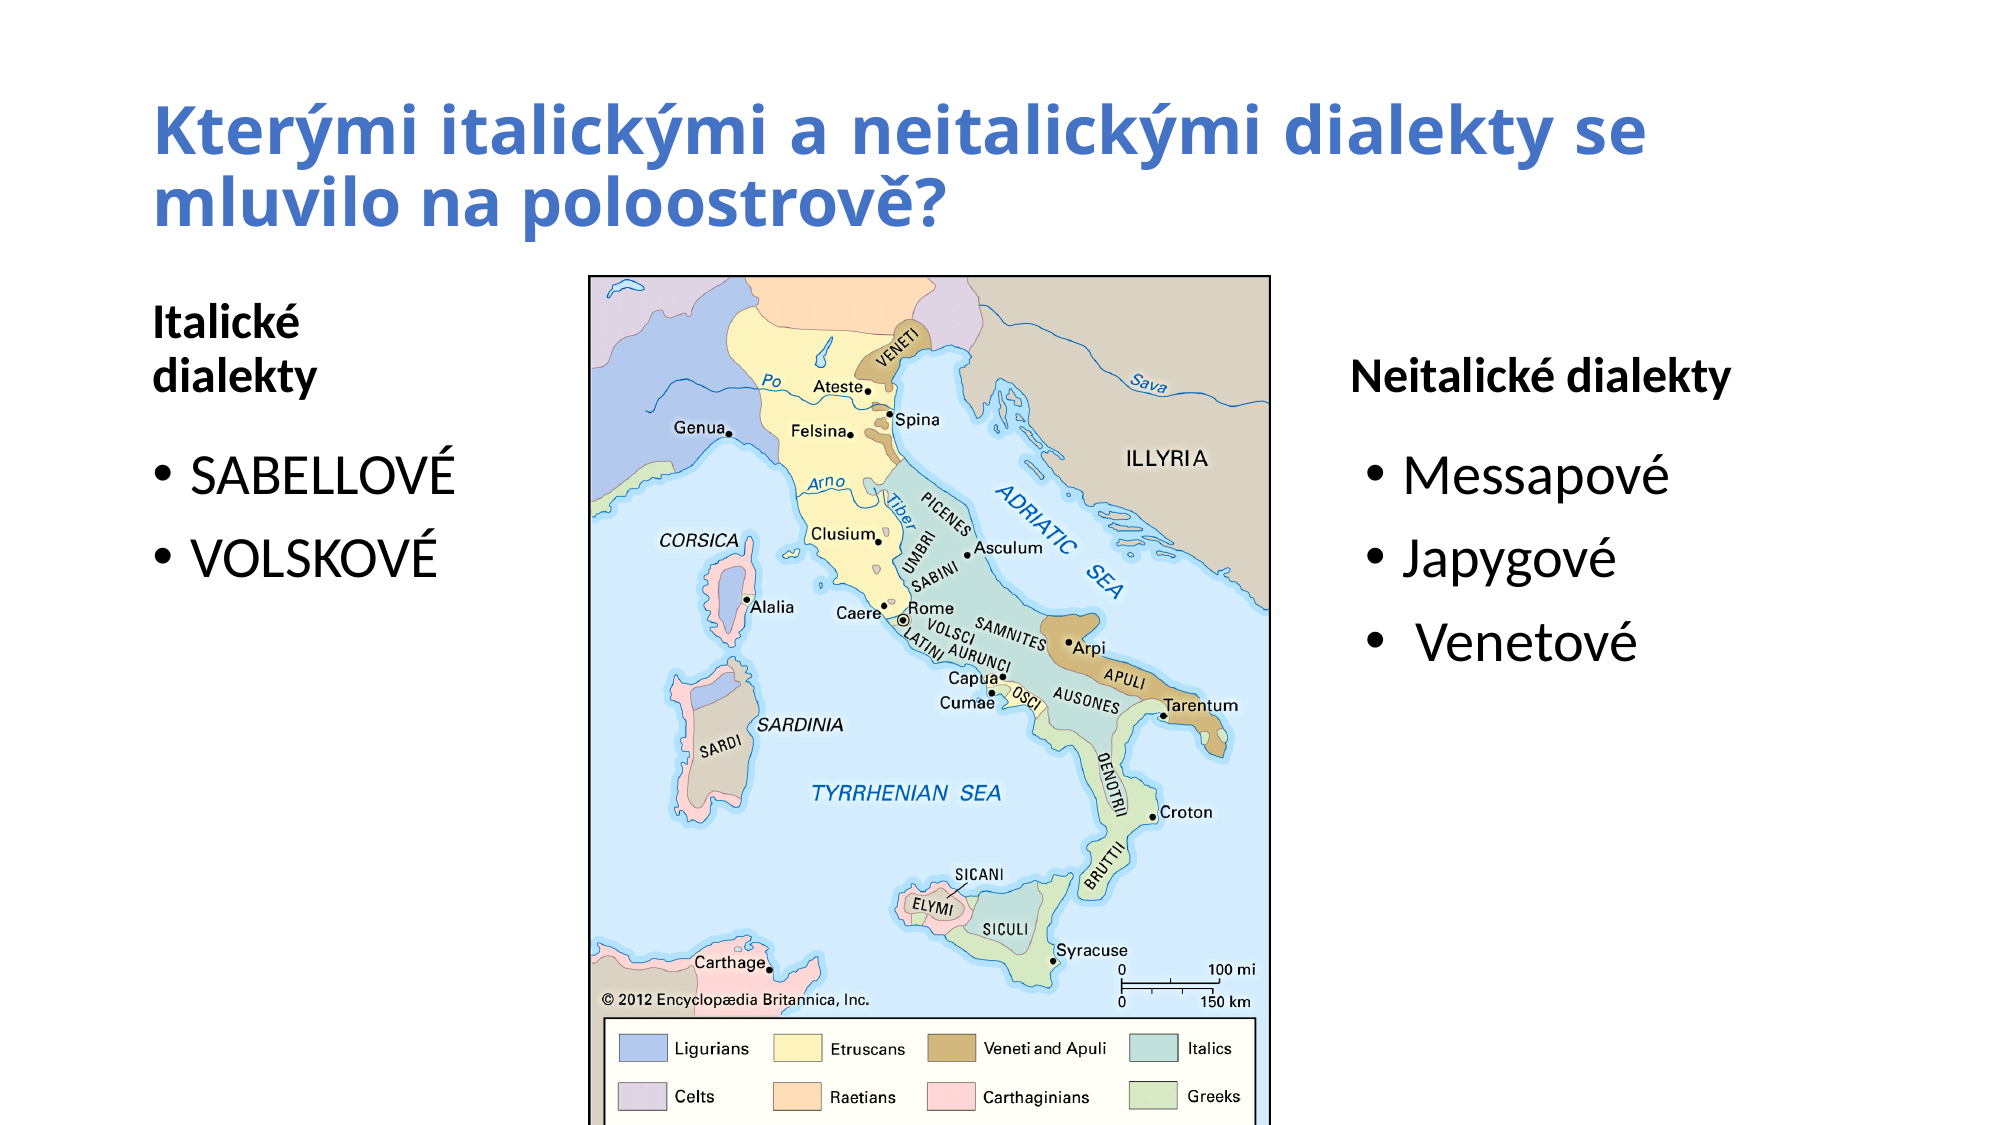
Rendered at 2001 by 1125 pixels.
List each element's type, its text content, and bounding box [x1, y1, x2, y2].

list SABELLOVÉ VOLSKOVÉ [137, 436, 509, 1016]
list Messapové Japygové Venetové [1349, 436, 1863, 1016]
list Neitalické dialekty [1335, 277, 1863, 411]
title Kterými italickými a neitalickými dialekty se mluvilo na poloostrově? [137, 59, 1863, 278]
list Italické dialekty [137, 275, 492, 411]
picture [588, 275, 1271, 1125]
